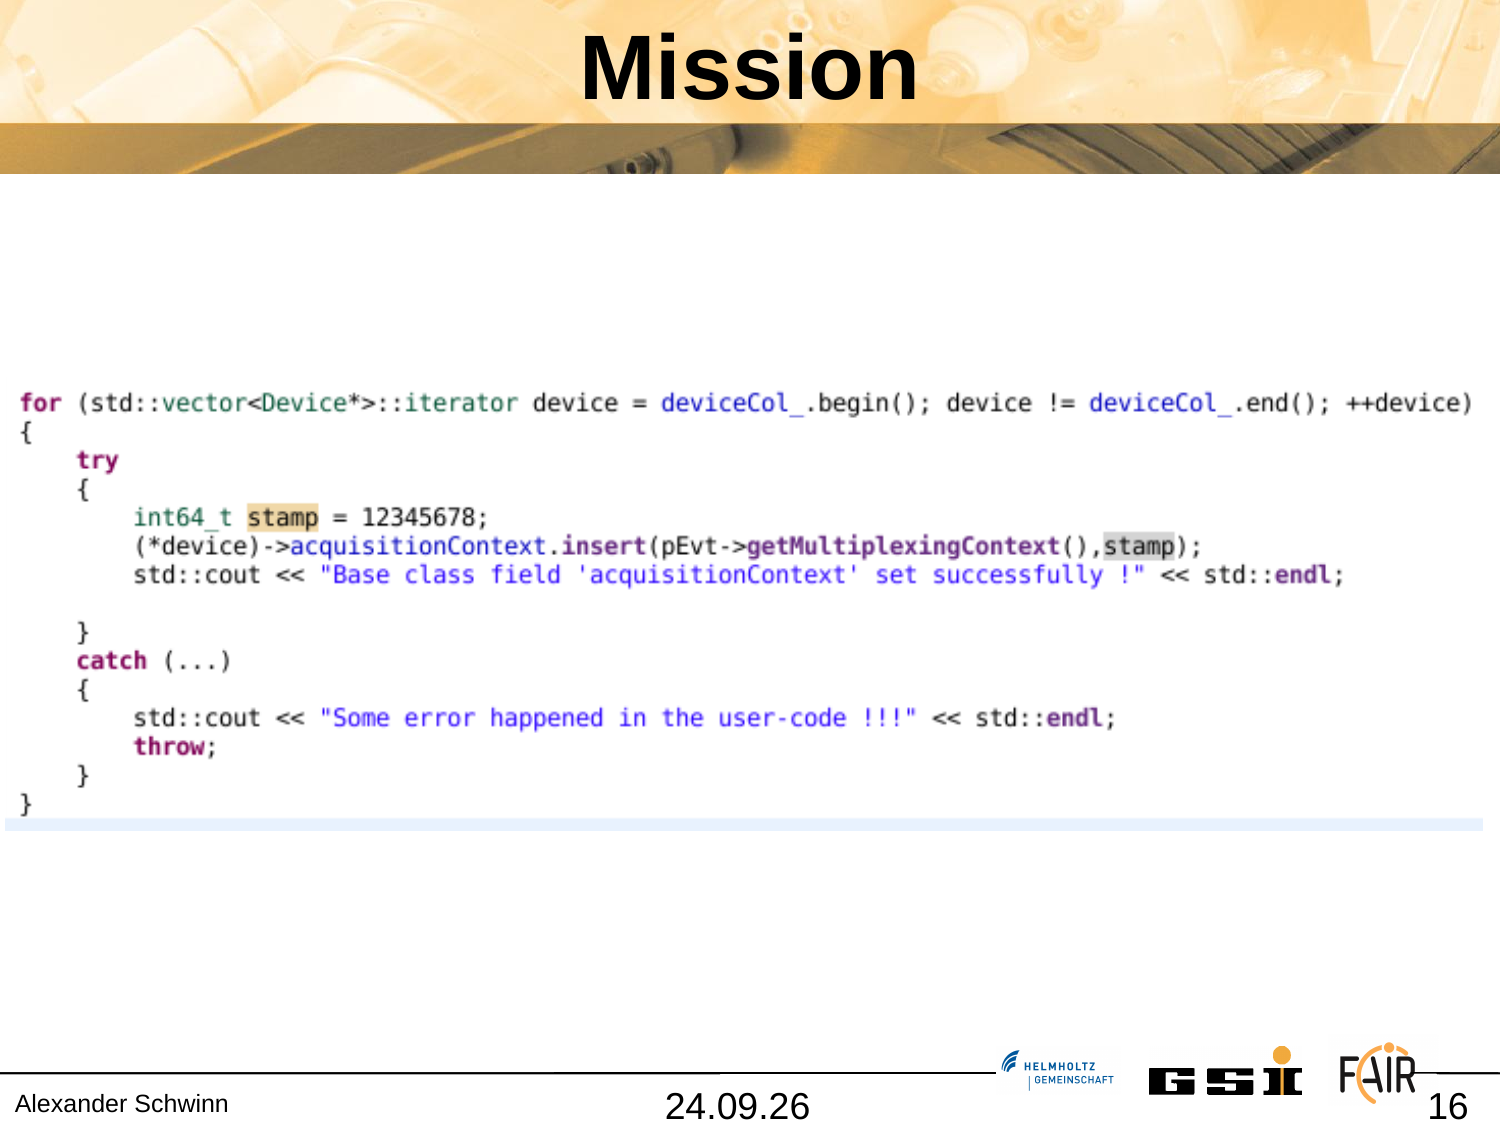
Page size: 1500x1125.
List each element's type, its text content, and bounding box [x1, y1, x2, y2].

picture [1328, 1034, 1439, 1106]
picture [5, 377, 1483, 831]
picture [996, 1046, 1121, 1095]
title Mission [0, 0, 1500, 126]
picture [1149, 1046, 1302, 1095]
picture [0, 126, 1500, 175]
